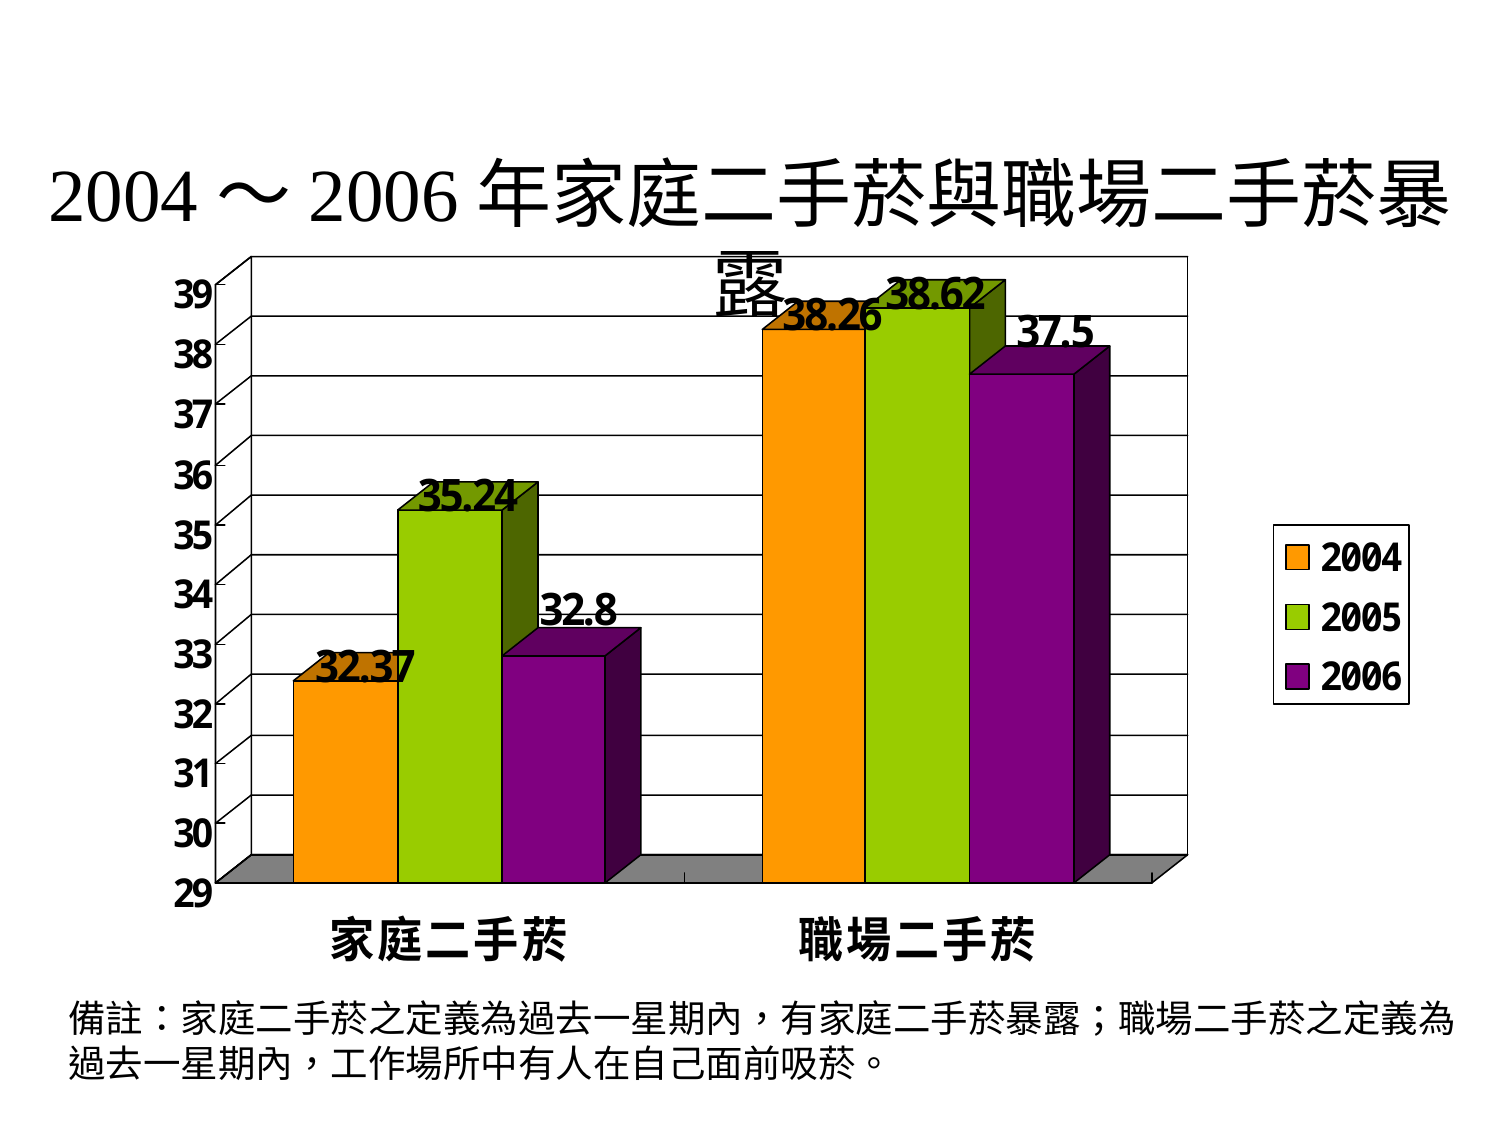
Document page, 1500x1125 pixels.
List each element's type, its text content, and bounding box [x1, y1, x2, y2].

title 2004～2006年家庭二手菸與職場二手菸暴露 [0, 138, 1500, 327]
text_box 備註：家庭二手菸之定義為過去一星期內，有家庭二手菸暴露；職場二手菸之定義為 過去一星期內，工作場所中有人在自己面前吸菸。 [53, 987, 1500, 1093]
chart [76, 220, 1425, 987]
